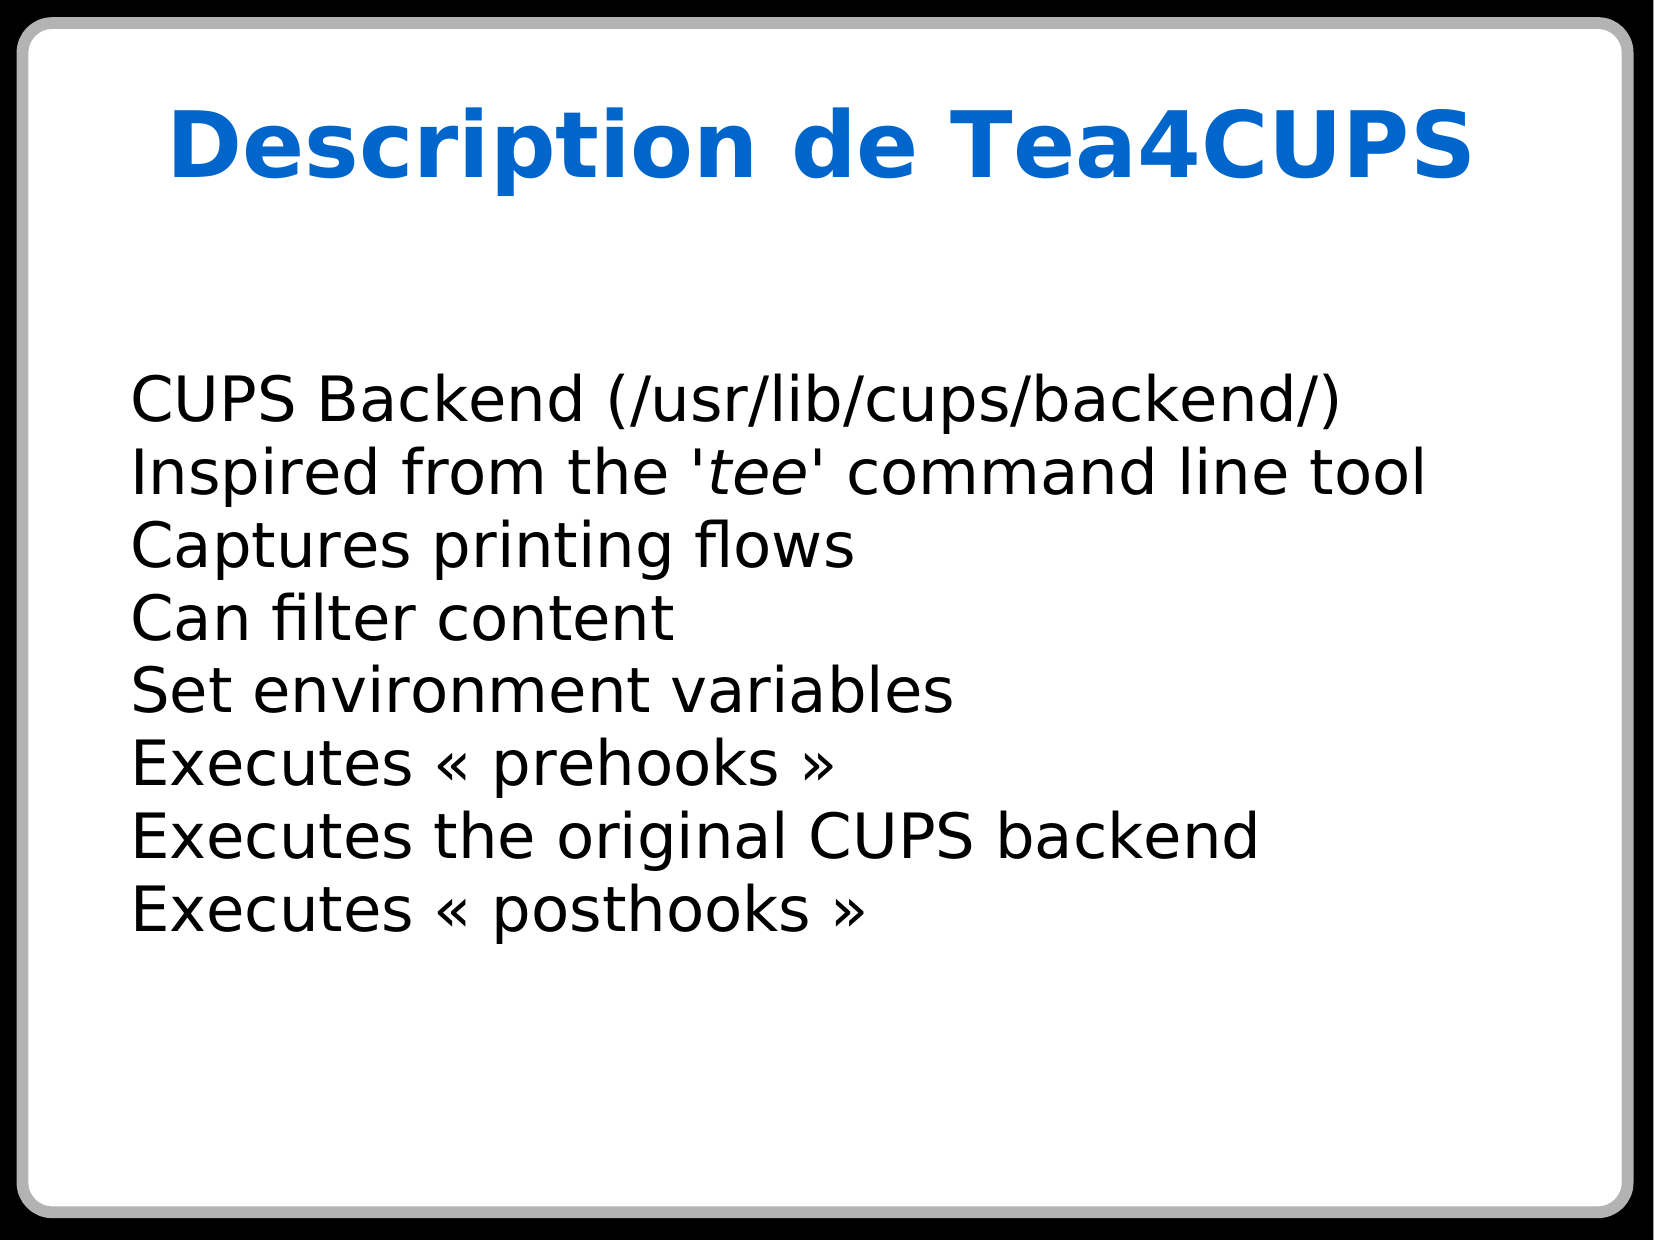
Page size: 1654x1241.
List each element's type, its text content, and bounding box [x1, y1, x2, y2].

list CUPS Backend (/usr/lib/cups/backend/) Inspired from the 'tee' command line tool Captures printing flows Can filter content Set environment variables Executes « prehooks » Executes the original CUPS backend Executes « posthooks » [112, 363, 1534, 1164]
title Description de Tea4CUPS [67, 91, 1577, 199]
